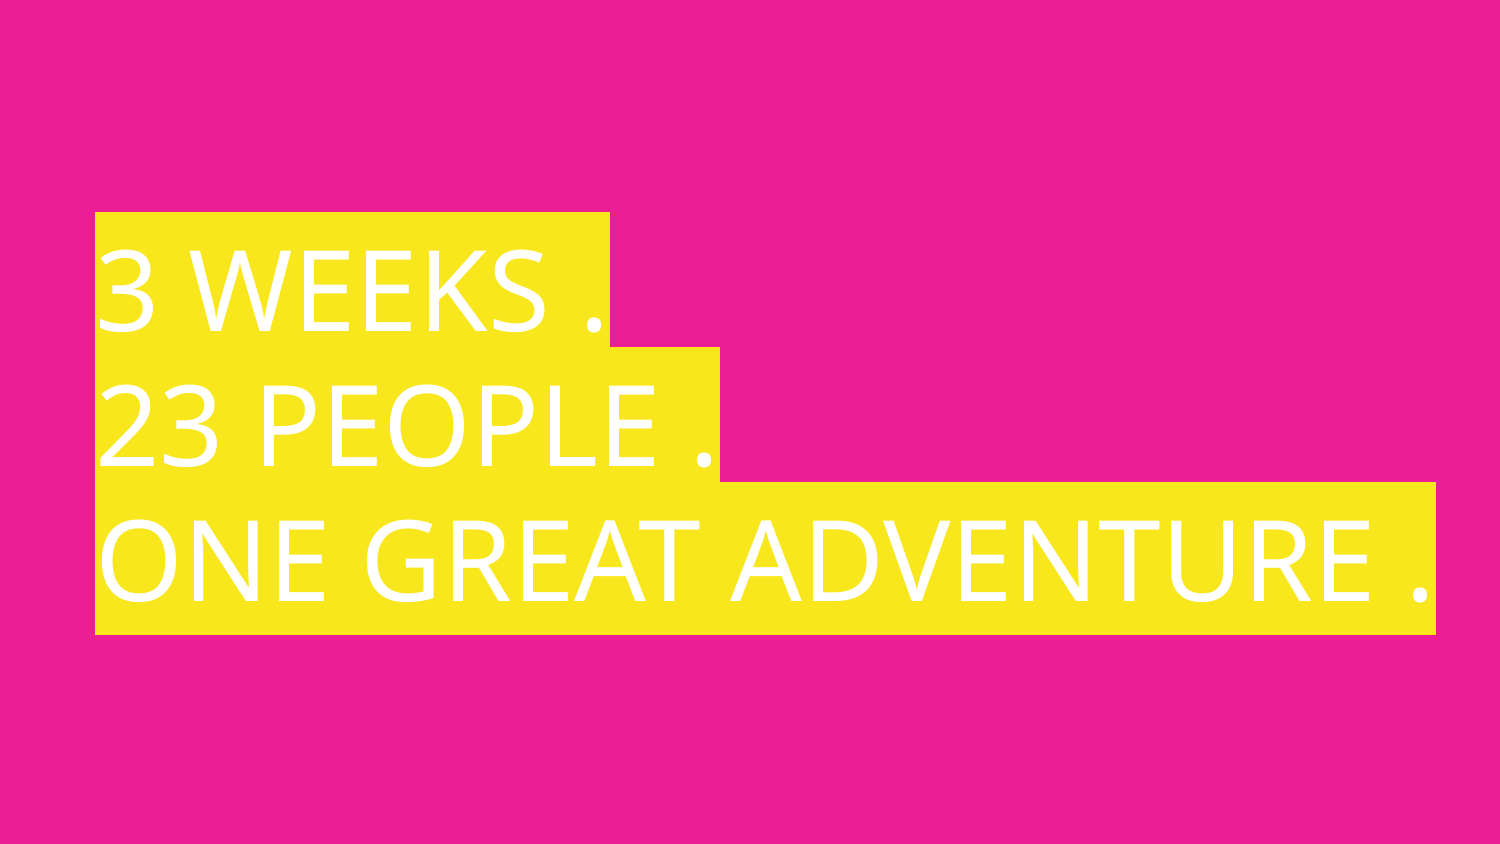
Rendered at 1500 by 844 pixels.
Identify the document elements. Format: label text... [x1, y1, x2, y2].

title 3 WEEKS . 23 PEOPLE . ONE GREAT ADVENTURE . [80, 86, 1500, 758]
